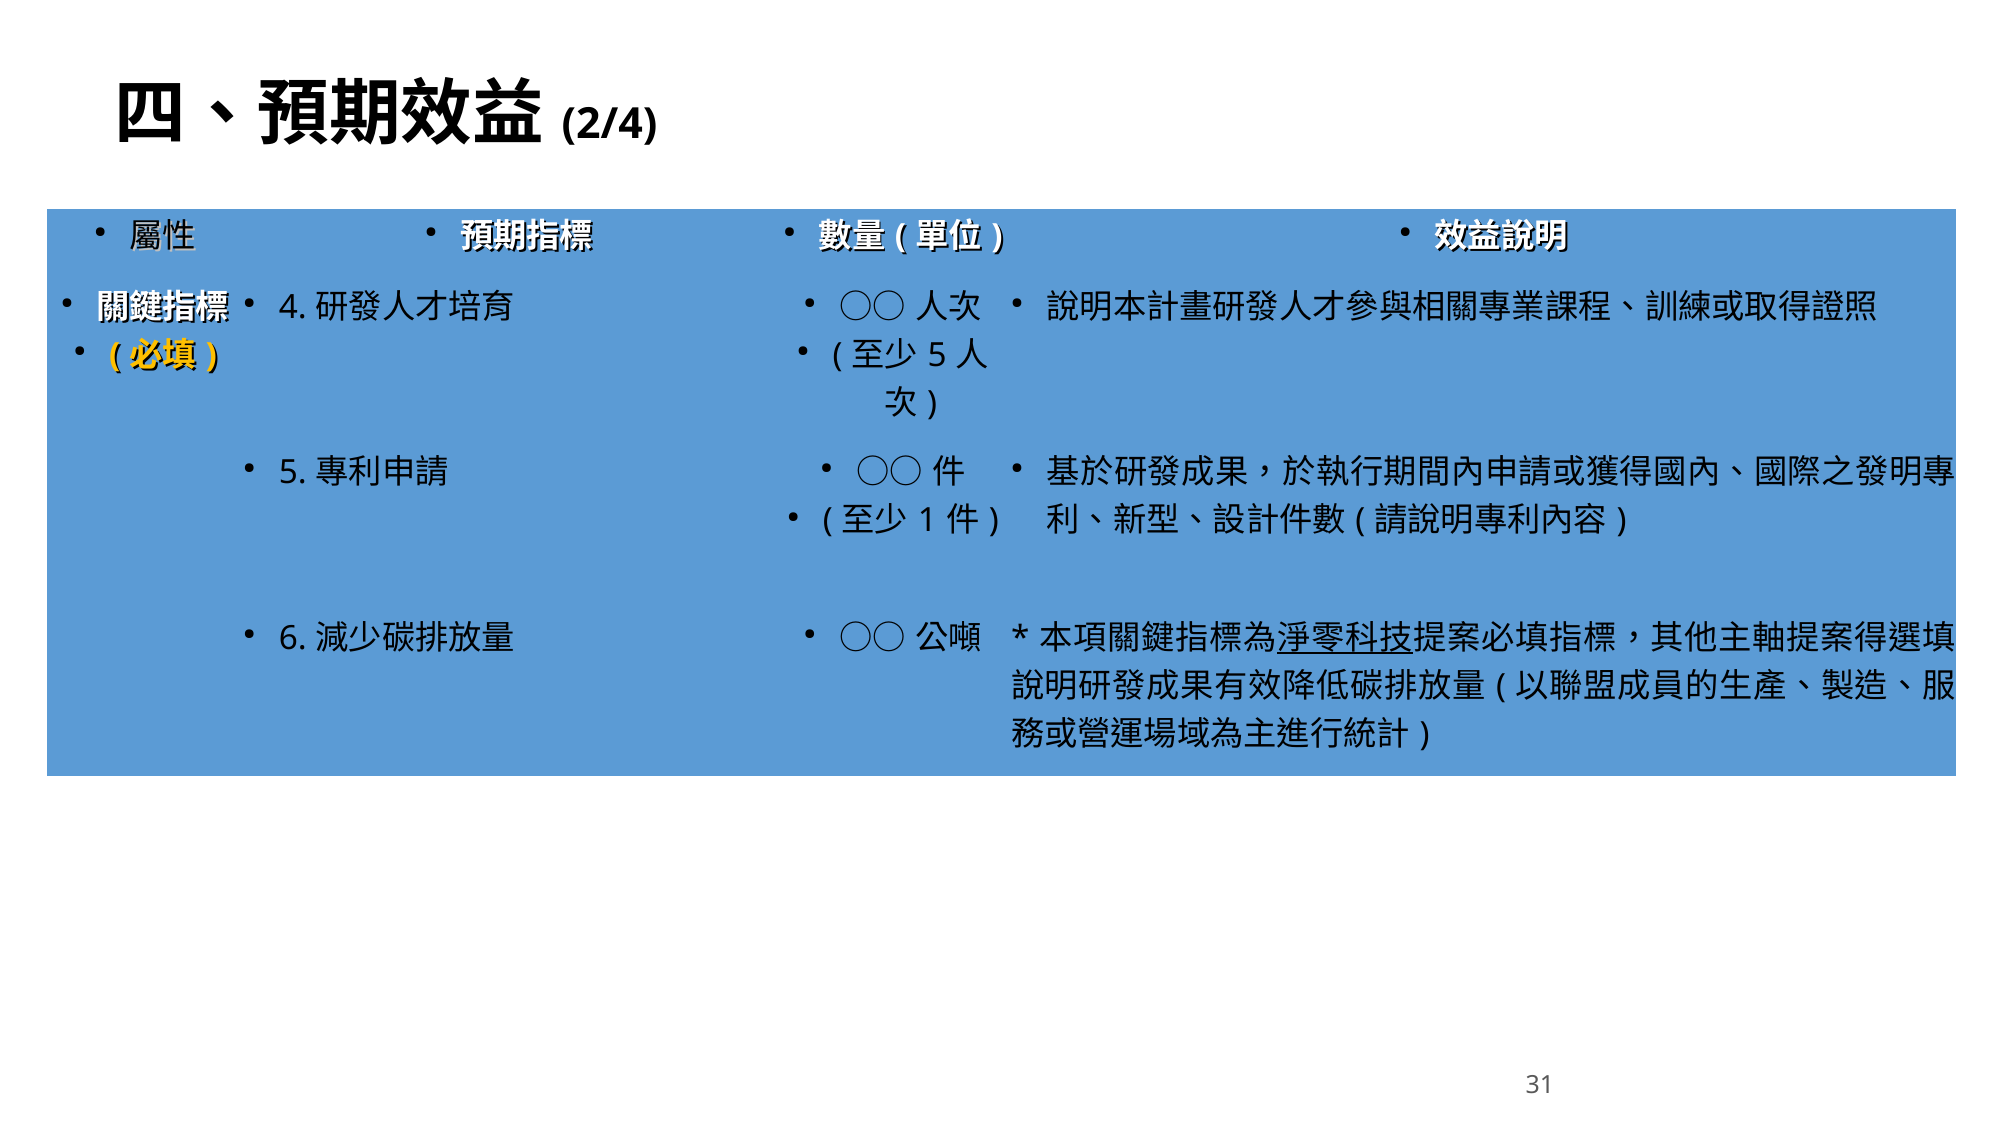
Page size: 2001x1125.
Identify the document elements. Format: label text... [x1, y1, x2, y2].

table_cell 基於研發成果，於執行期間內申請或獲得國內、國際之發明專利、新型、設計件數(請說明專利內容) [1011, 445, 1956, 611]
table_cell 5.專利申請 [243, 445, 775, 611]
table_cell *本項關鍵指標為淨零科技提案必填指標，其他主軸提案得選填說明研發成果有效降低碳排放量(以聯盟成員的生產、製造、服務或營運場域為主進行統計) [1011, 611, 1956, 776]
table_cell 4.研發人才培育 [243, 280, 775, 445]
table_cell 6.減少碳排放量 [243, 611, 775, 776]
table_cell ○○人次 (至少5人次) [775, 280, 1011, 445]
text_box 31 [1510, 1061, 1961, 1097]
table_cell ○○公噸 [775, 611, 1011, 776]
table_cell 關鍵指標 (必填) [47, 280, 243, 776]
table_cell ○○件 (至少1件) [775, 445, 1011, 611]
table_cell 說明本計畫研發人才參與相關專業課程、訓練或取得證照 [1011, 280, 1956, 445]
table_header 效益說明 [1011, 209, 1956, 280]
table_header 數量(單位) [775, 209, 1011, 280]
table_header 屬性 [47, 209, 243, 280]
table_header 預期指標 [243, 209, 775, 280]
title 四、預期效益(2/4) [99, 56, 1900, 166]
